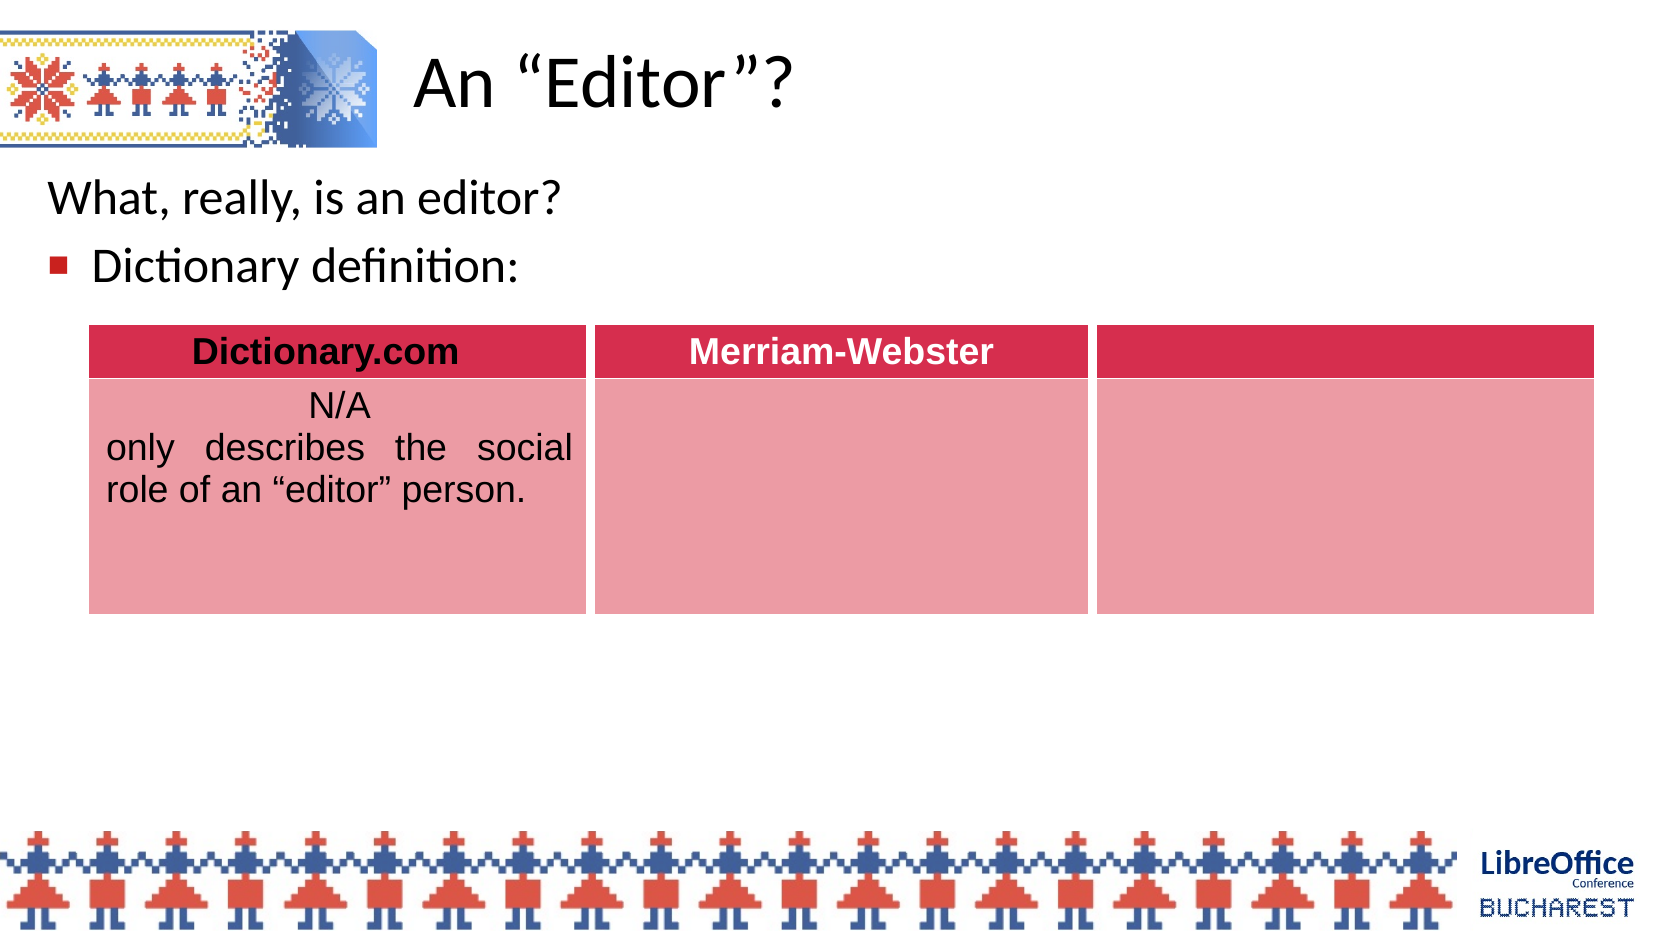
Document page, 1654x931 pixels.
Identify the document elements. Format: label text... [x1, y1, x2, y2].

table_header [1097, 325, 1594, 378]
list What, really, is an editor? Dictionary definition: [47, 177, 1625, 296]
table_header Dictionary.com [89, 325, 586, 378]
table_cell N/A only describes the social role of an “editor” person. [89, 379, 586, 614]
table_header Merriam-Webster [595, 325, 1088, 378]
title An “Editor”? [413, 29, 1625, 148]
table_cell [1097, 379, 1594, 614]
table_cell [595, 379, 1088, 614]
picture [1580, 812, 1640, 931]
